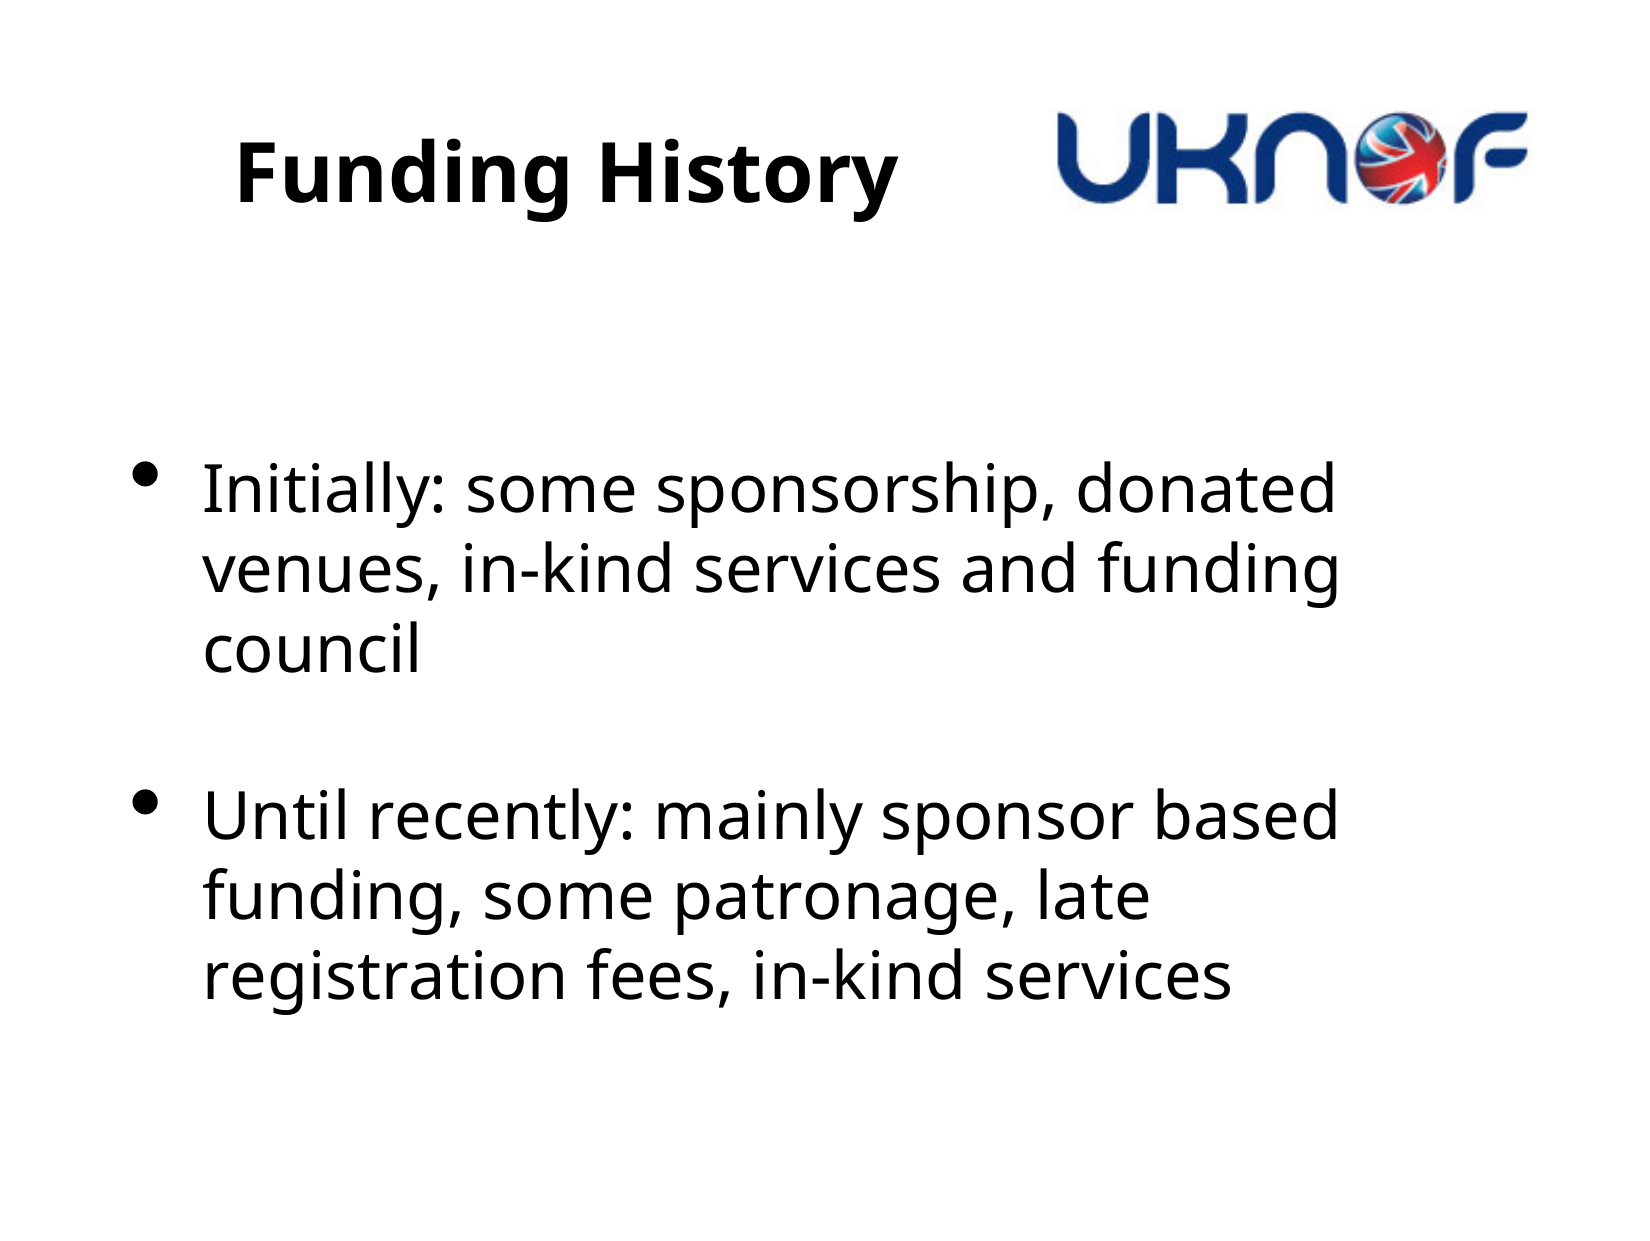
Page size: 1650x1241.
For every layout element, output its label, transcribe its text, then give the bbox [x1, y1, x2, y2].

list Initially: some sponsorship, donated venues, in-kind services and funding council Until recently: mainly sponsor based funding, some patronage, late registration fees, in-kind services [120, 329, 1530, 1130]
title Funding History [120, 32, 1013, 307]
picture [1050, 93, 1536, 225]
